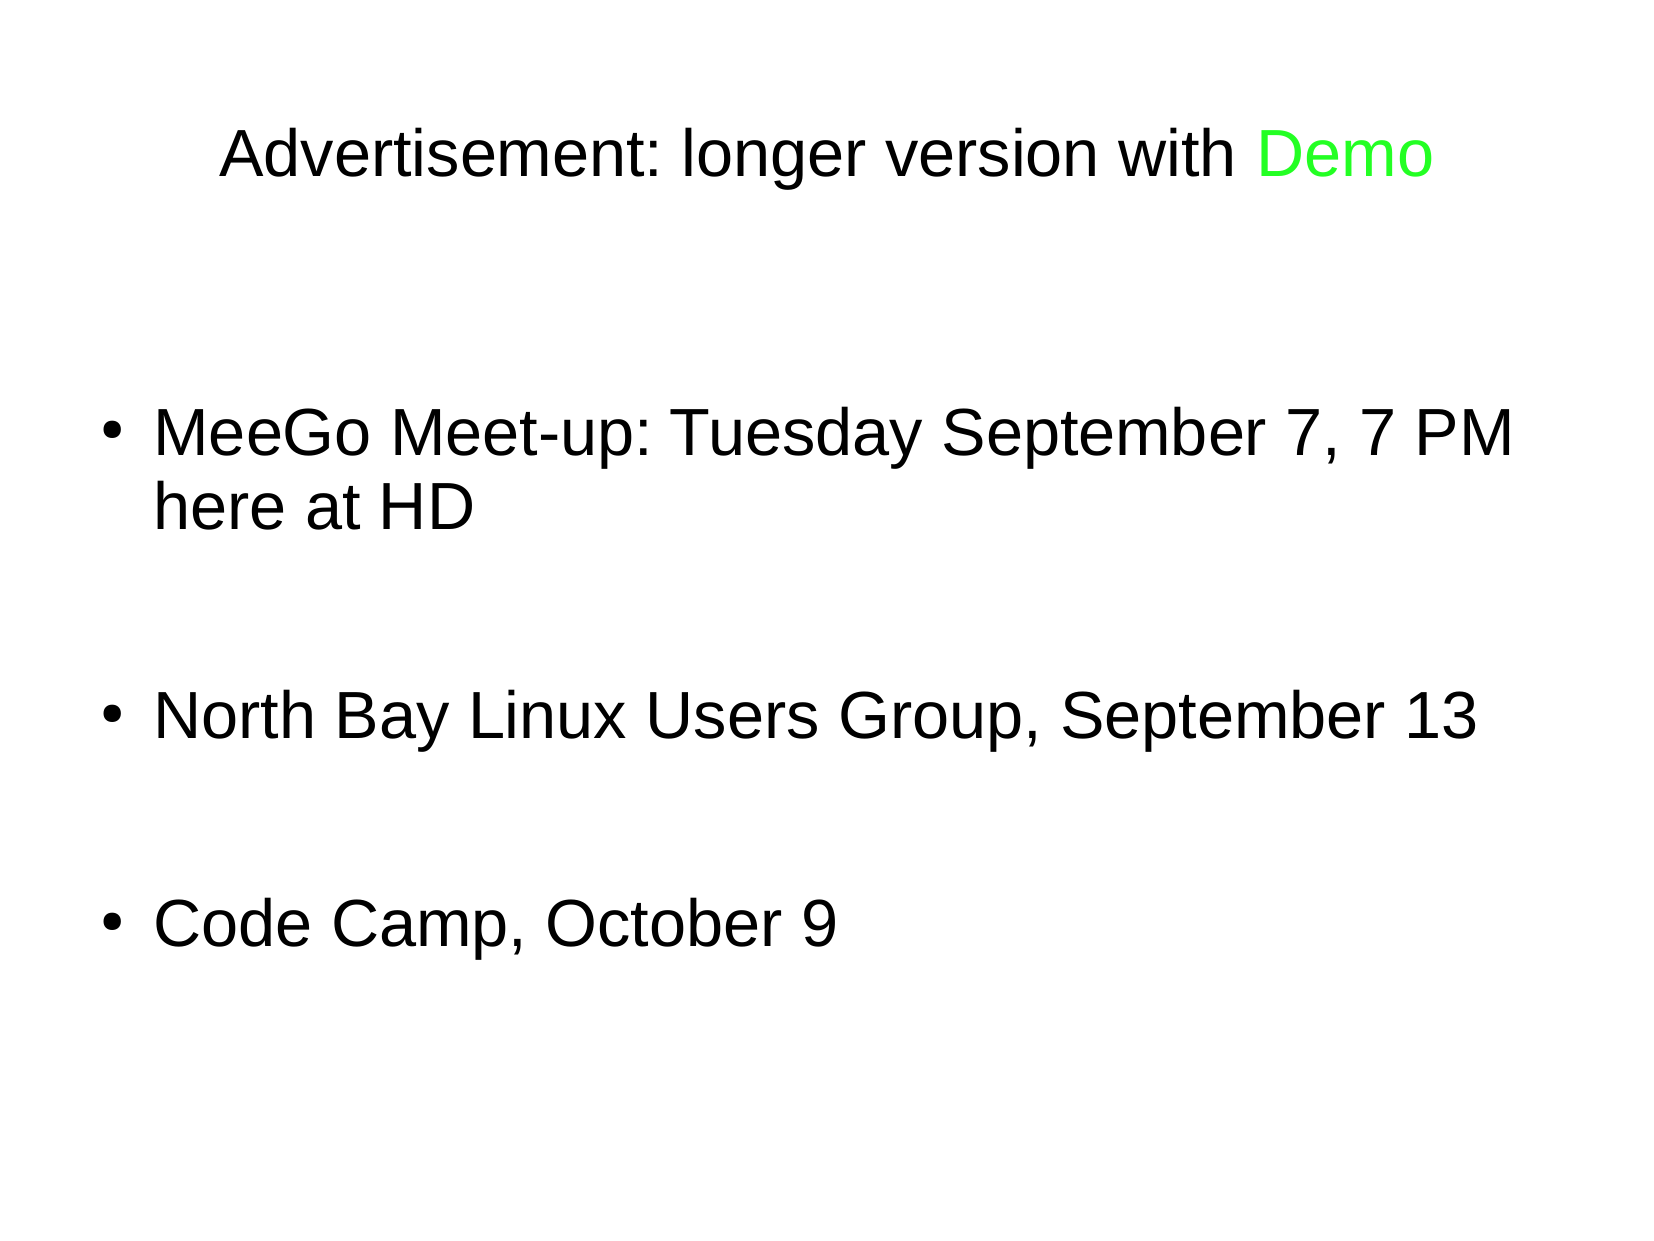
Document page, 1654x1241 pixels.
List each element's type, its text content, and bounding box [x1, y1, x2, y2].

title Advertisement: longer version with Demo [82, 49, 1571, 257]
list MeeGo Meet-up: Tuesday September 7, 7 PM here at HD North Bay Linux Users Group, September 13 Code Camp, October 9 [82, 290, 1571, 1109]
